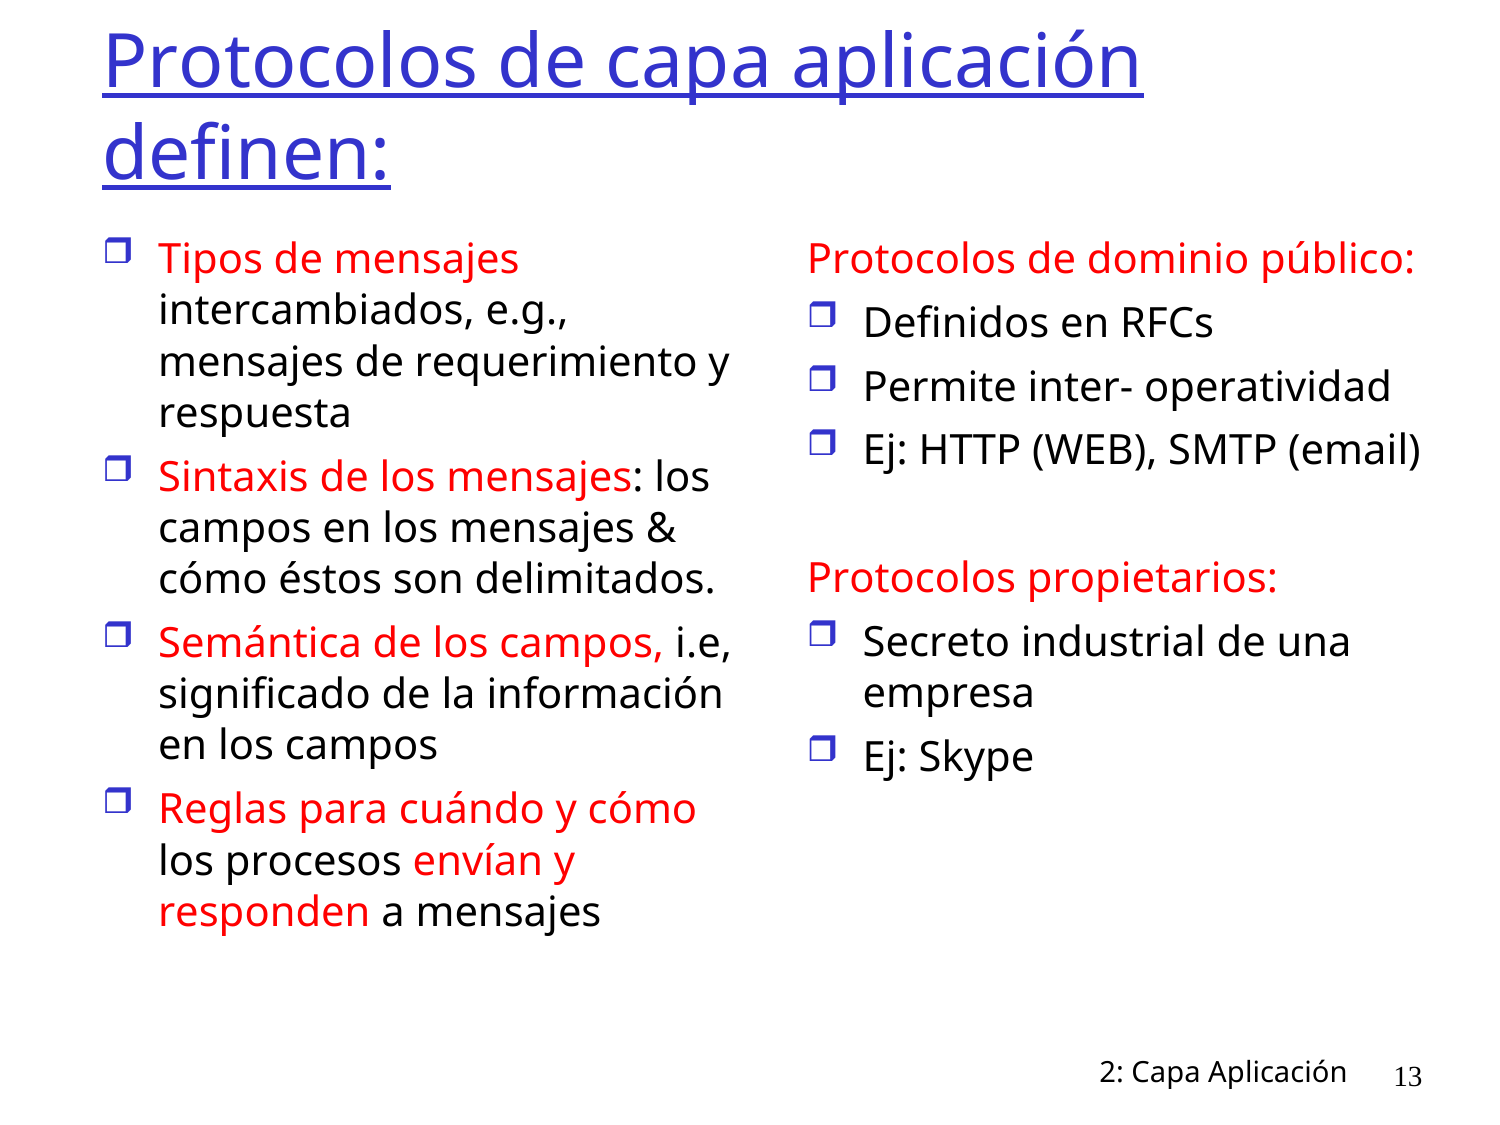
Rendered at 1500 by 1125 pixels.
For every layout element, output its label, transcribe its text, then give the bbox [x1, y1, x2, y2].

list Protocolos de dominio público: Definidos en RFCs Permite inter- operatividad Ej: HTTP (WEB), SMTP (email) Protocolos propietarios: Secreto industrial de una empresa Ej: Skype [792, 224, 1464, 1066]
title Protocolos de capa aplicación definen: [87, 14, 1463, 197]
list Tipos de mensajes intercambiados, e.g., mensajes de requerimiento y respuesta Sintaxis de los mensajes: los campos en los mensajes & cómo éstos son delimitados. Semántica de los campos, i.e, significado de la información en los campos Reglas para cuándo y cómo los procesos envían y responden a mensajes [87, 224, 759, 1066]
